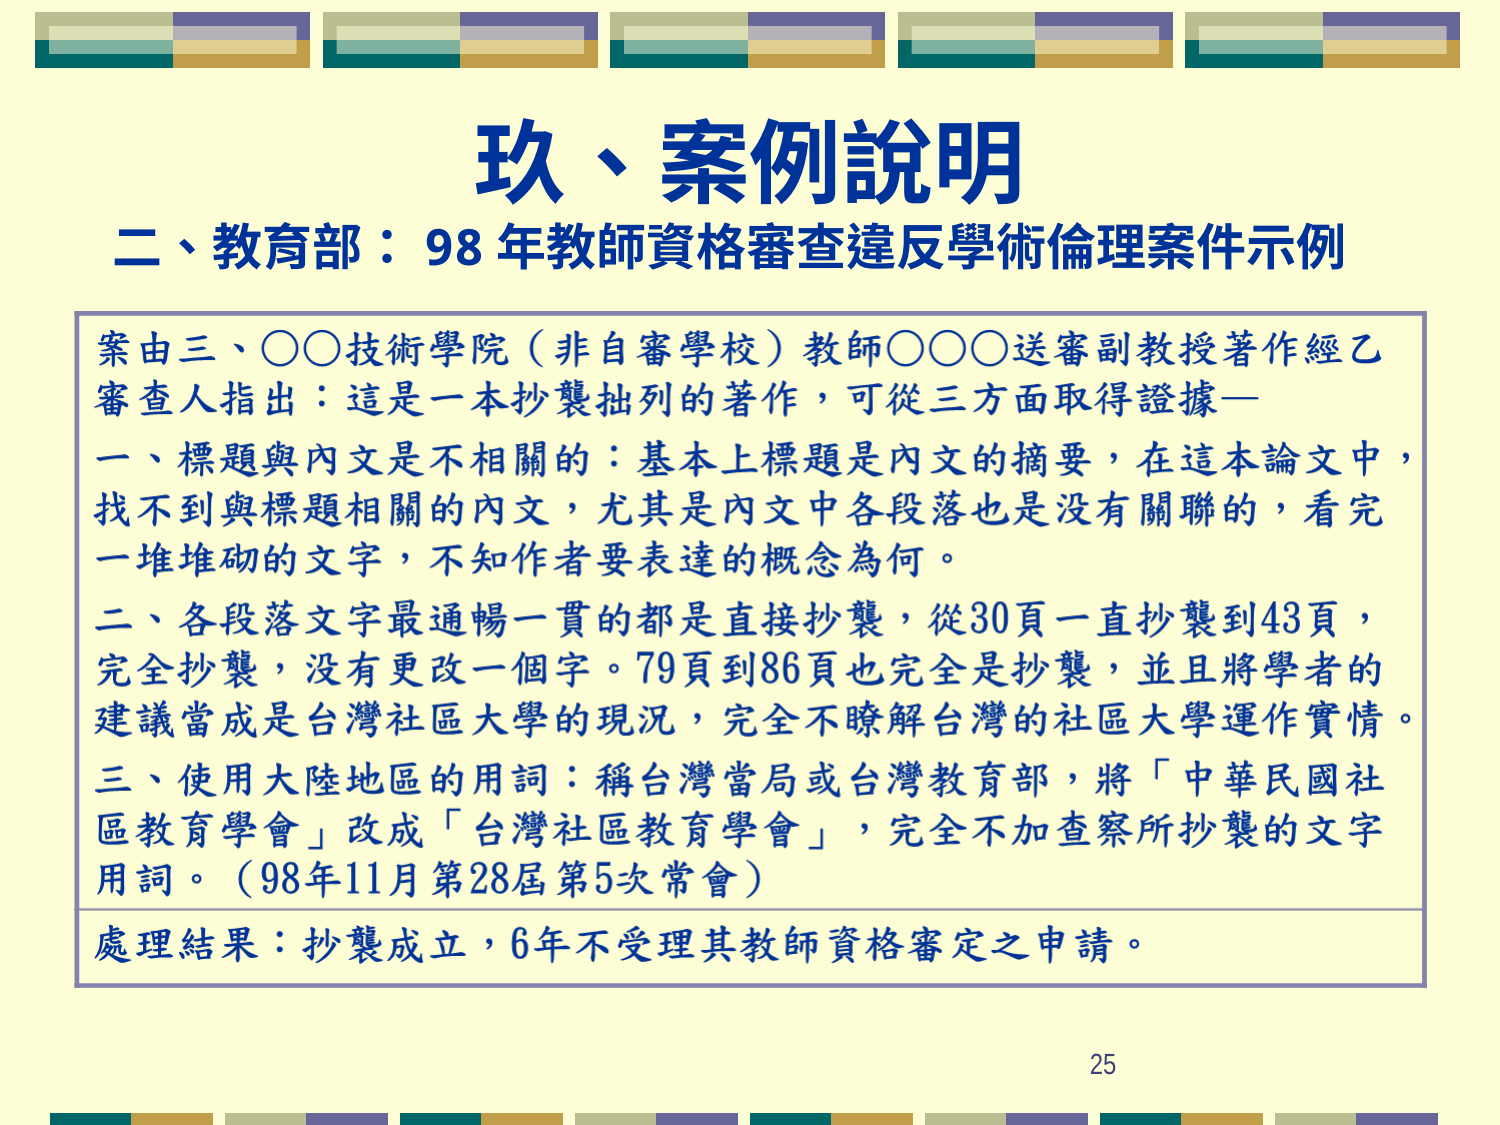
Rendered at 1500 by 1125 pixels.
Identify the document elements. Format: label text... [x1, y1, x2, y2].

list 二、教育部：98年教師資格審查違反學術倫理案件示例 [41, 208, 1447, 291]
text_box [1074, 1012, 1388, 1088]
picture [66, 308, 1451, 992]
text_box 玖、案例說明 [113, 97, 1388, 220]
